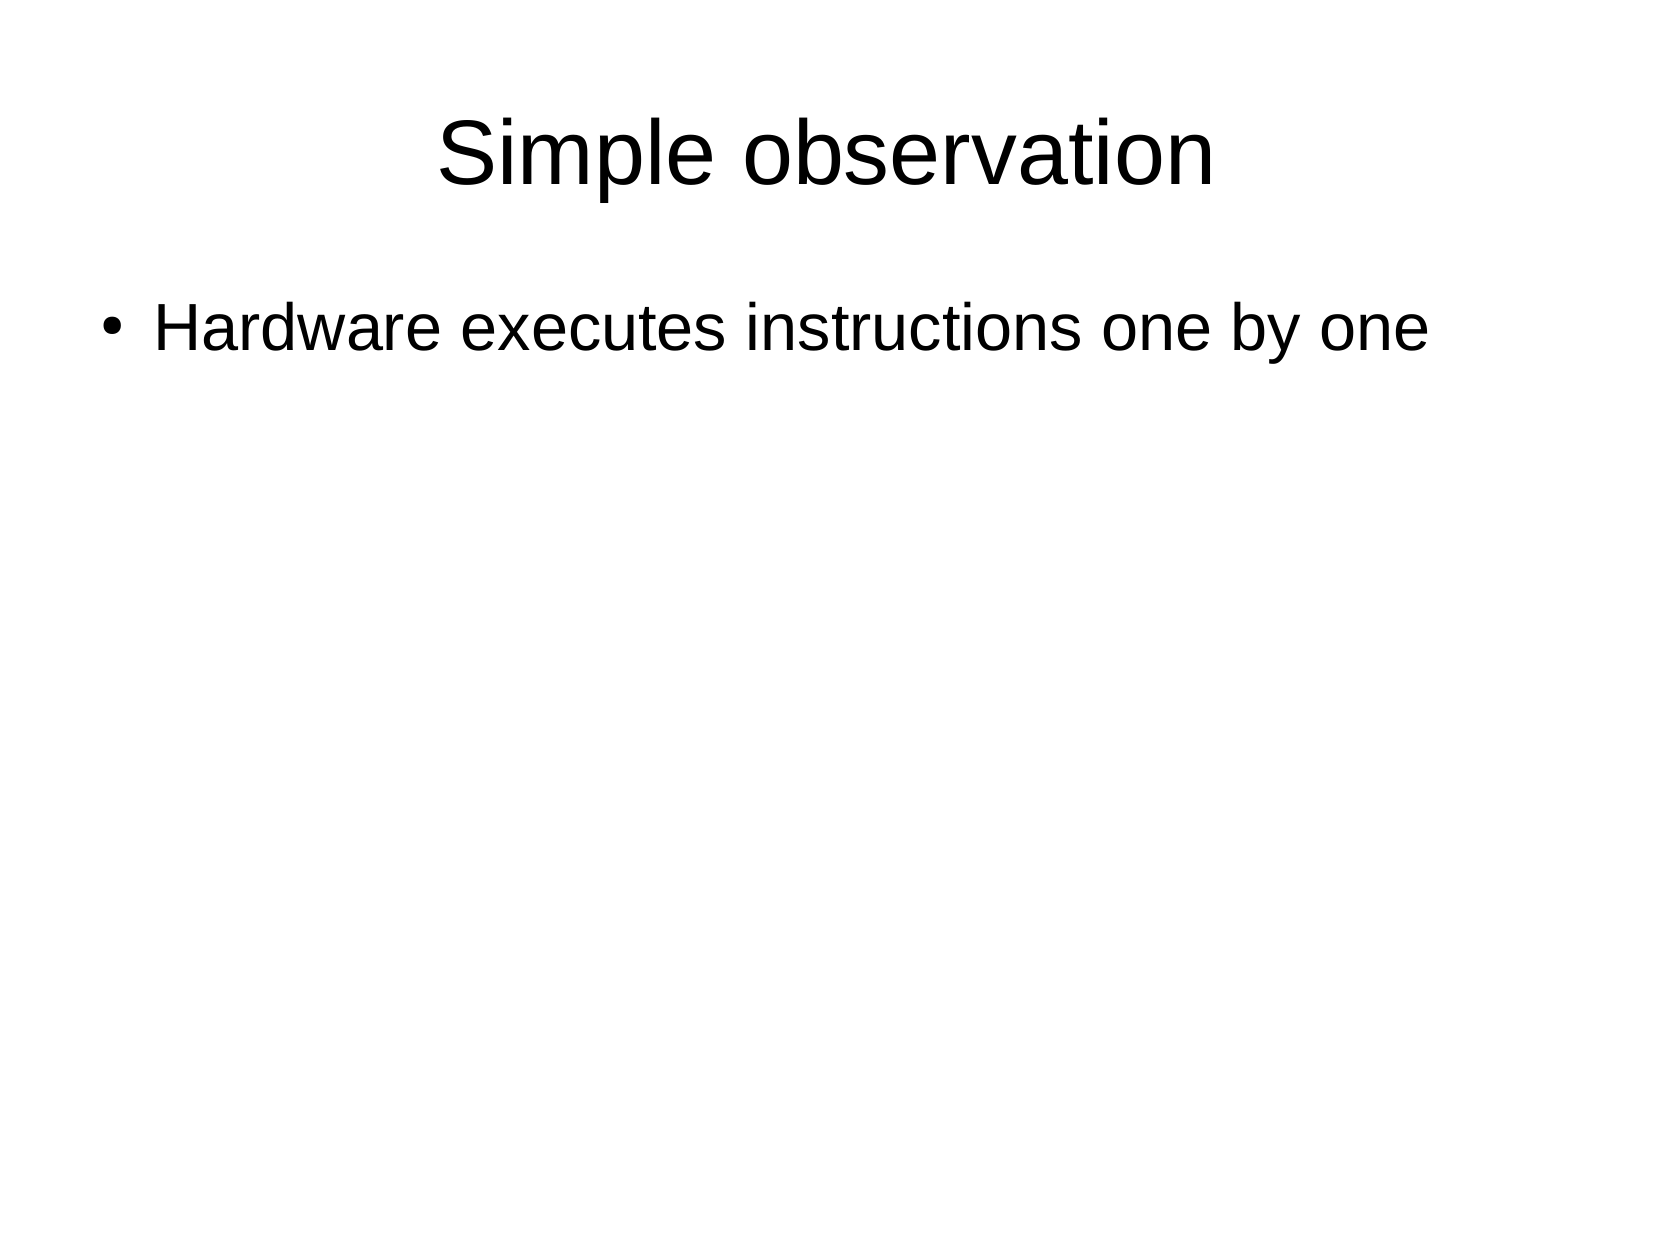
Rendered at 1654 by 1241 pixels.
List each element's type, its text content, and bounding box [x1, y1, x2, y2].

list Hardware executes instructions one by one [82, 290, 1571, 1010]
title Simple observation [82, 49, 1571, 257]
